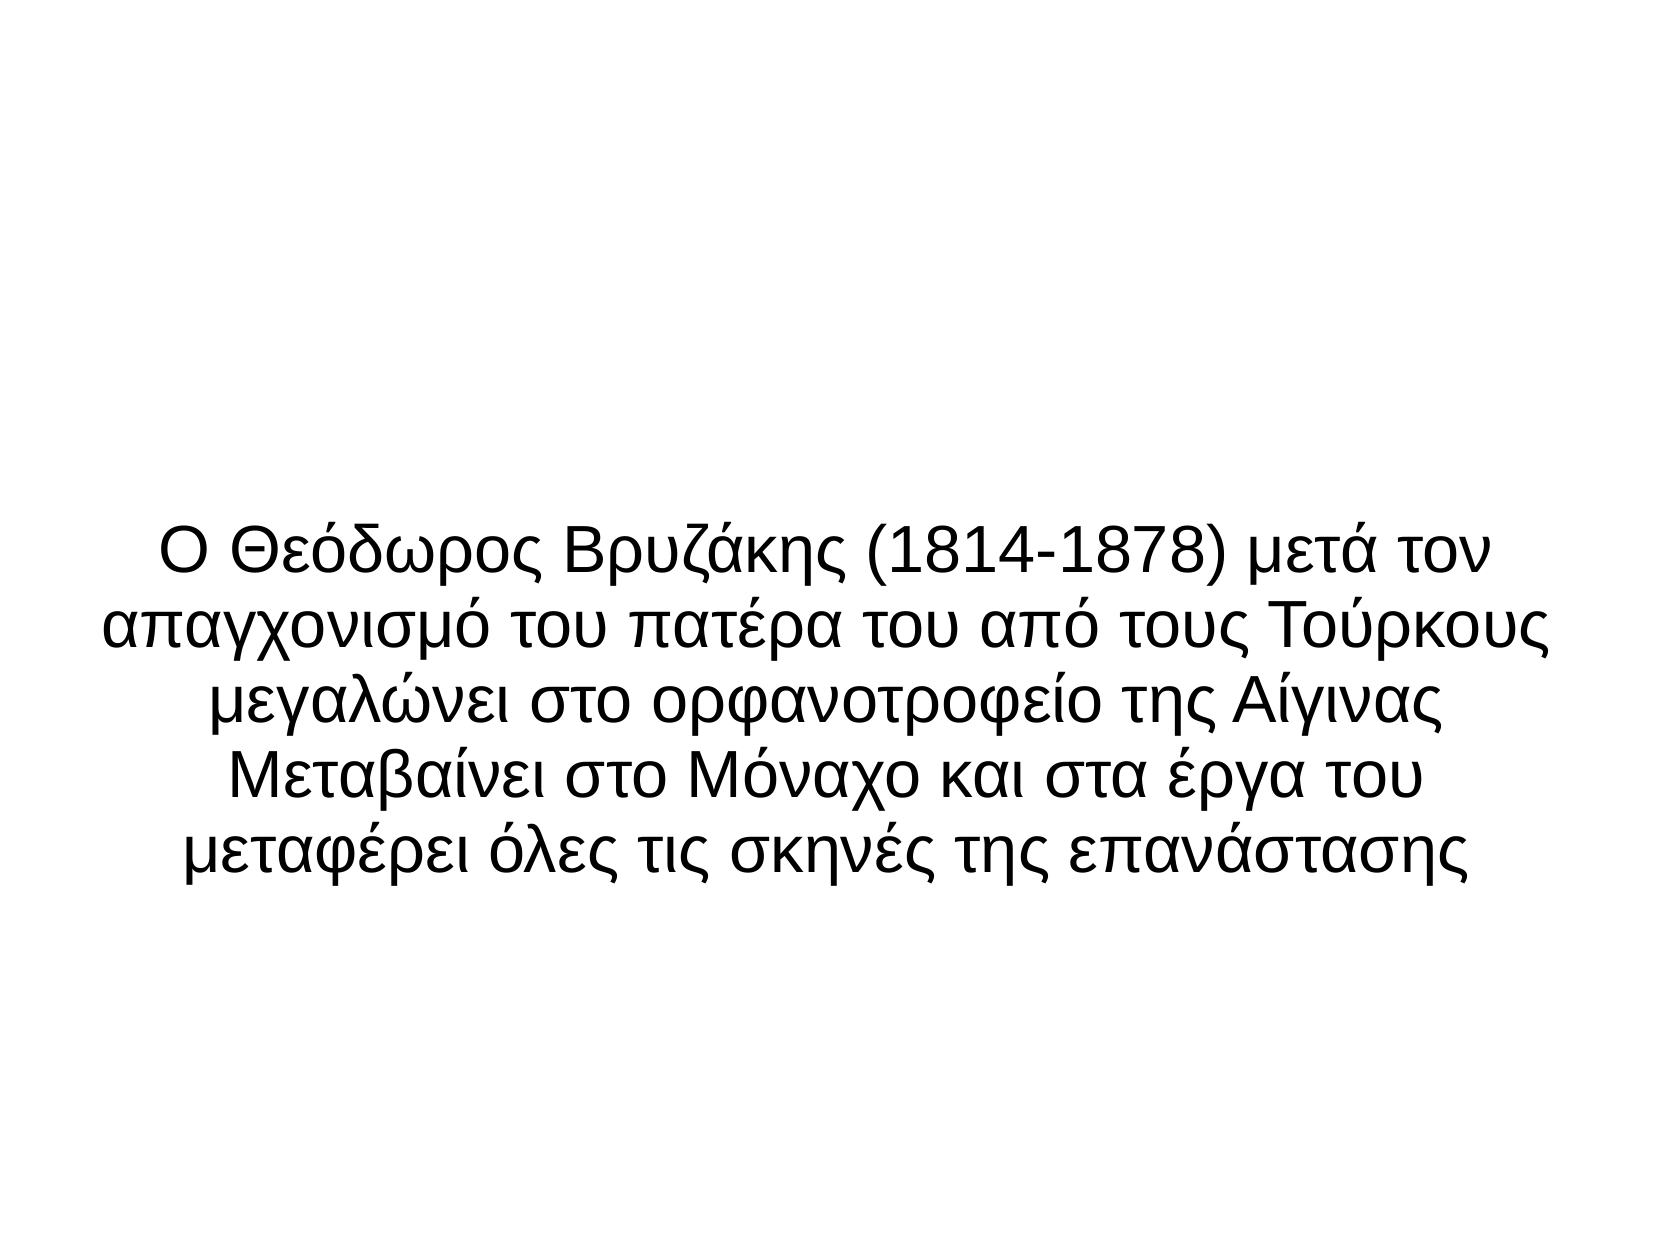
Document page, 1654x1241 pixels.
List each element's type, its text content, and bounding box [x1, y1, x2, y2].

subtitle Ο Θεόδωρος Βρυζάκης (1814-1878) μετά τον απαγχονισμό του πατέρα του από τους Τούρκους μεγαλώνει στο ορφανοτροφείο της Αίγινας Μεταβαίνει στο Μόναχο και στα έργα του μεταφέρει όλες τις σκηνές της επανάστασης [82, 290, 1571, 1109]
